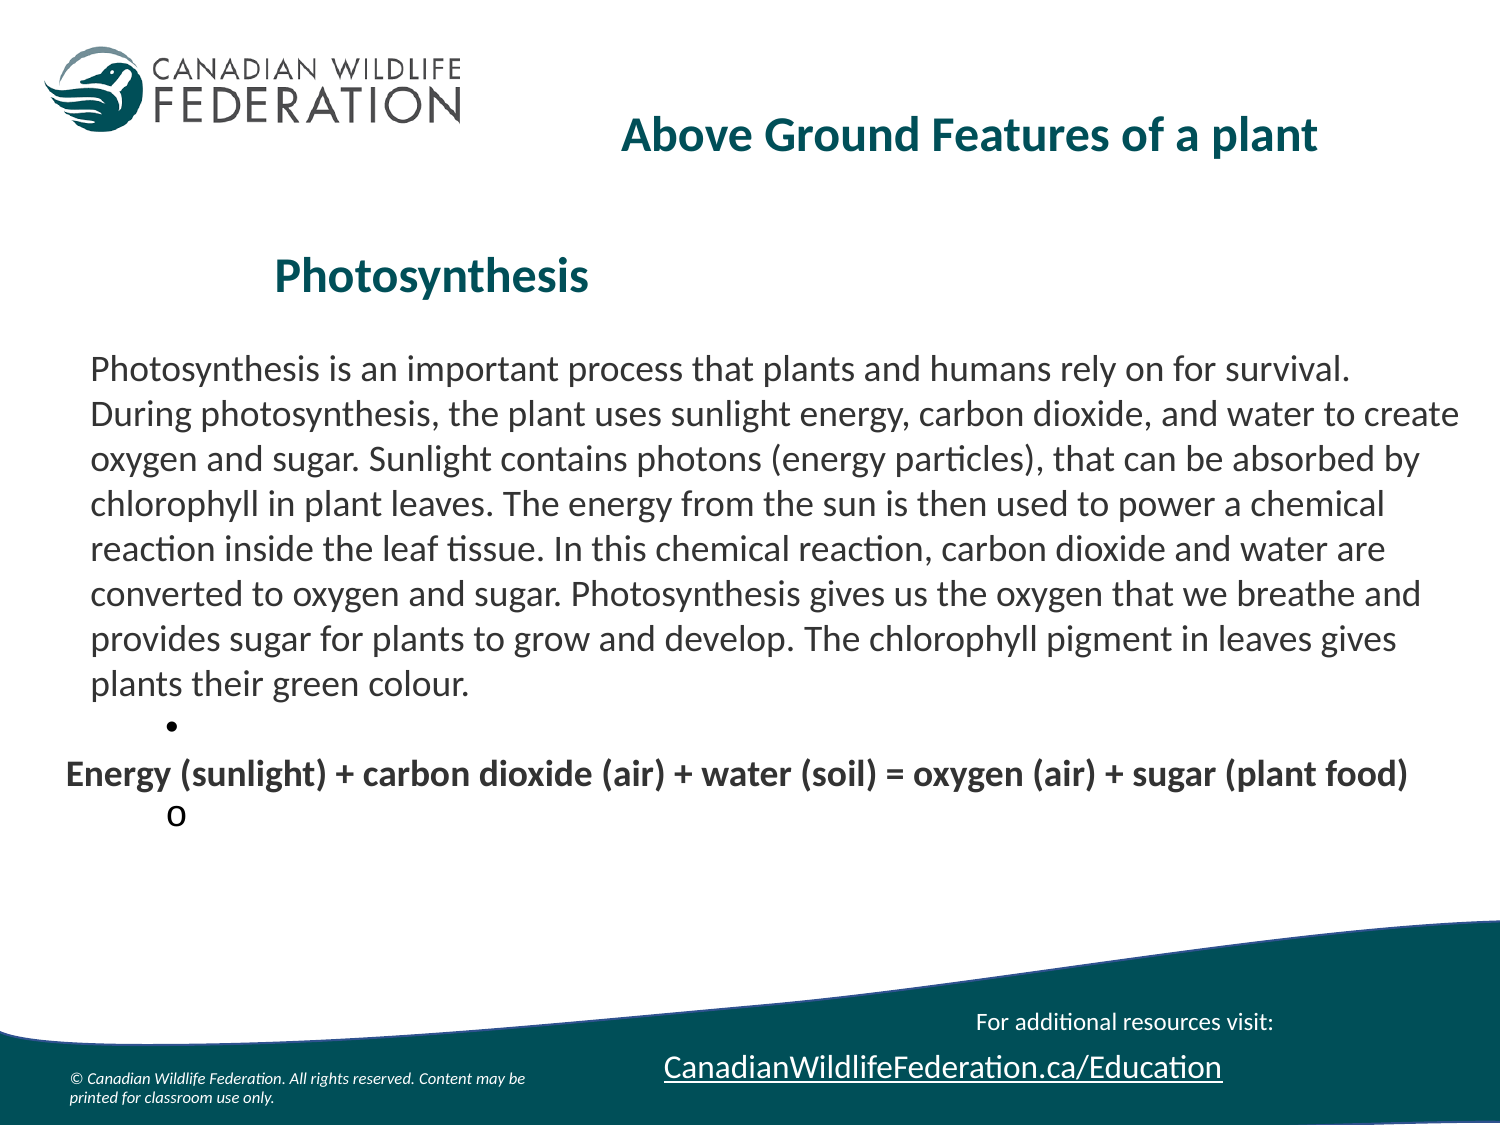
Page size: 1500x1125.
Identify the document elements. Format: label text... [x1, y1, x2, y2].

text_box Photosynthesis is an important process that plants and humans rely on for survival. During photosynthesis, the plant uses sunlight energy, carbon dioxide, and water to create oxygen and sugar. Sunlight contains photons (energy particles), that can be absorbed by chlorophyll in plant leaves. The energy from the sun is then used to power a chemical reaction inside the leaf tissue. In this chemical reaction, carbon dioxide and water are converted to oxygen and sugar. Photosynthesis gives us the oxygen that we breathe and provides sugar for plants to grow and develop. The chlorophyll pigment in leaves gives plants their green colour. Energy (sunlight) + carbon dioxide (air) + water (soil) = oxygen (air) + sugar (plant food) [0, 336, 1497, 898]
text_box CanadianWildlifeFederation.ca/Education [648, 1037, 1438, 1094]
text_box [0, 921, 1500, 1125]
text_box For additional resources visit: [961, 998, 1438, 1044]
text_box © Canadian Wildlife Federation. All rights reserved. Content may be printed for classroom use only. [54, 1059, 562, 1116]
text_box Photosynthesis [62, 234, 802, 311]
text_box Above Ground Features of a plant [606, 93, 1346, 170]
picture [44, 46, 460, 132]
